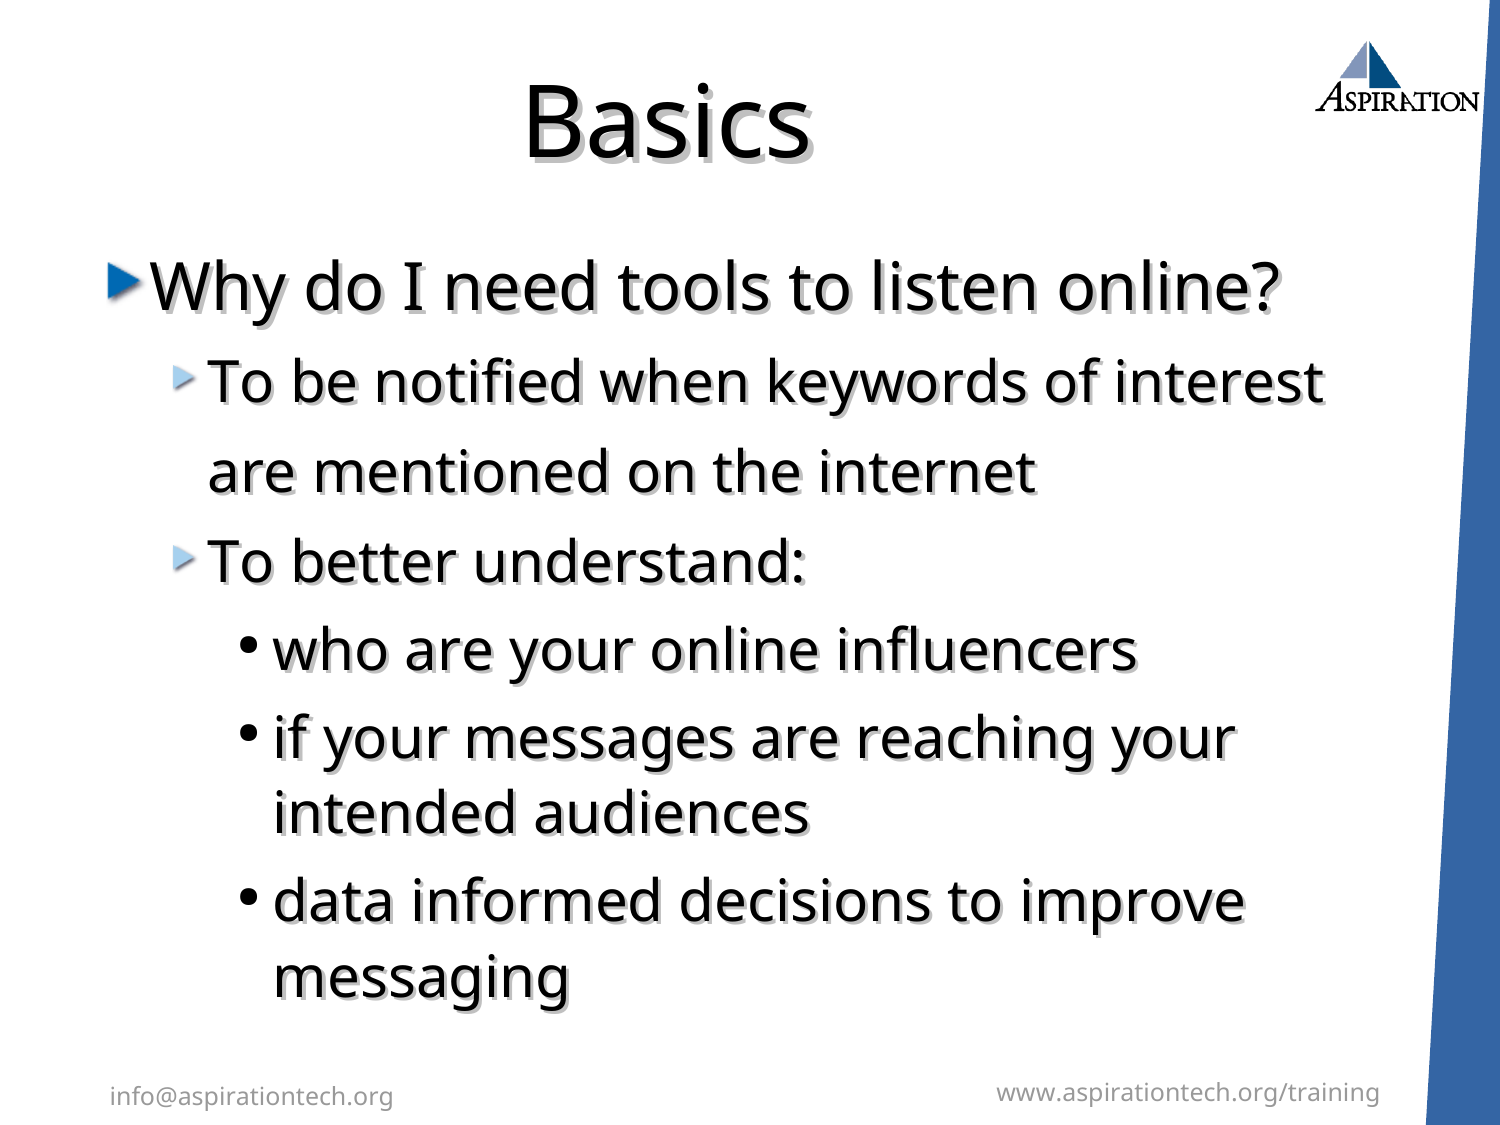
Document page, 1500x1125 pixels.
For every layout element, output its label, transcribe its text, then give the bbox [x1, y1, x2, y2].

list Why do I need tools to listen online? To be notified when keywords of interest are mentioned on the internet To better understand: who are your online influencers if your messages are reaching your intended audiences data informed decisions to improve messaging [49, 238, 1447, 1009]
title Basics [49, 19, 1284, 206]
picture [1315, 41, 1480, 120]
